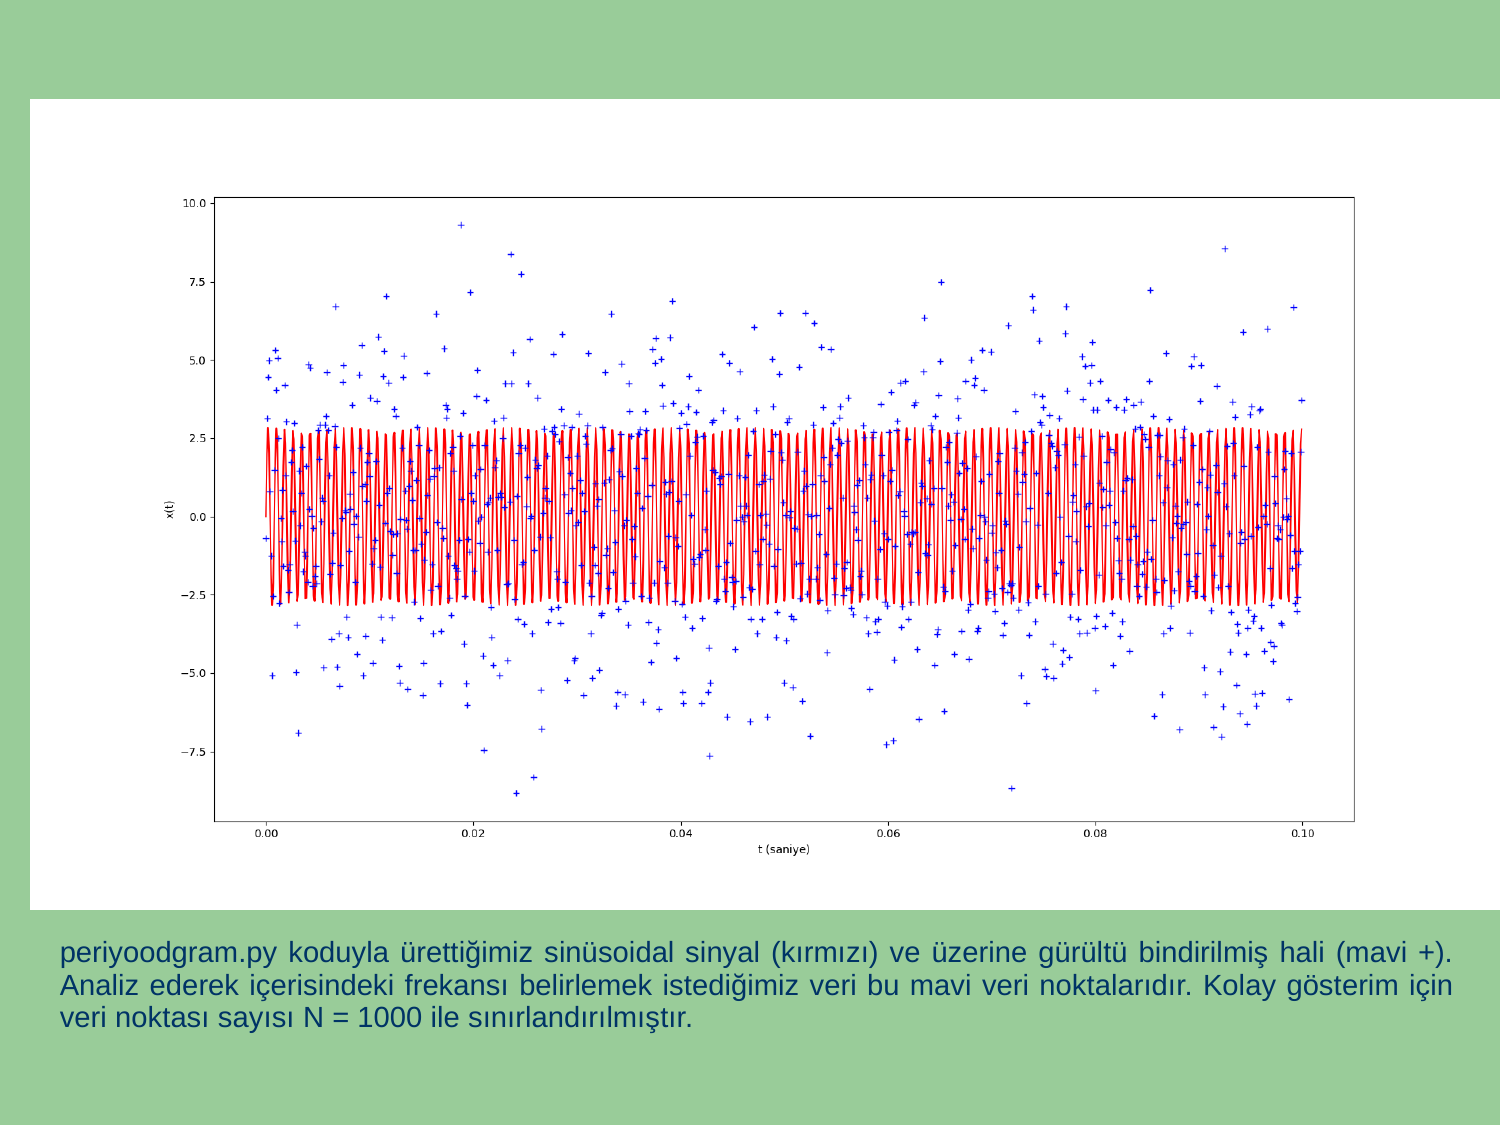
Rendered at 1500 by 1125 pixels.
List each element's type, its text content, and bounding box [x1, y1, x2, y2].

picture [30, 99, 1500, 910]
text_box periyoodgram.py koduyla ürettiğimiz sinüsoidal sinyal (kırmızı) ve üzerine gürültü bindirilmiş hali (mavi +). Analiz ederek içerisindeki frekansı belirlemek istediğimiz veri bu mavi veri noktalarıdır. Kolay gösterim için veri noktası sayısı N = 1000 ile sınırlandırılmıştır. [45, 928, 1471, 1042]
